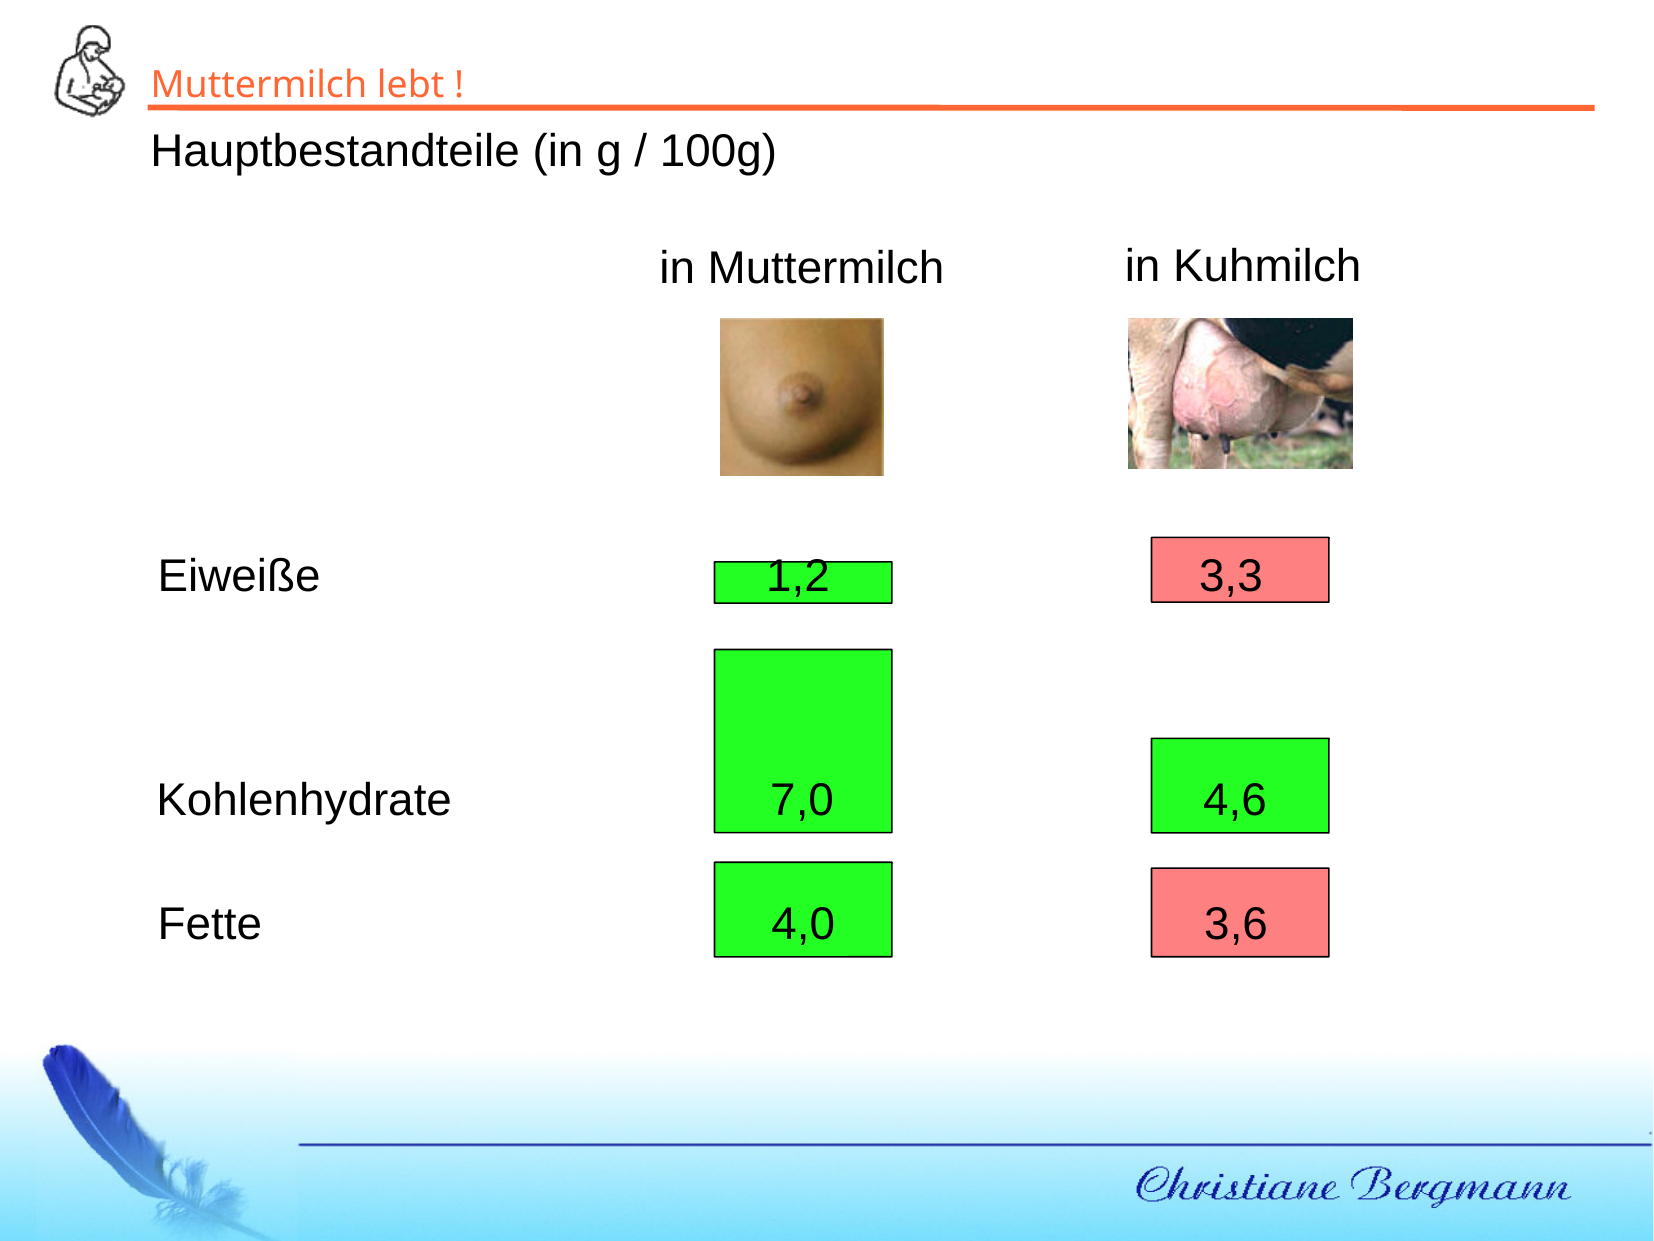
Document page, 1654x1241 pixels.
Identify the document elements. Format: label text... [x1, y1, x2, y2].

text_box Muttermilch lebt ! [135, 41, 531, 117]
picture [720, 318, 884, 476]
text_box in Muttermilch [644, 238, 993, 301]
text_box in Kuhmilch [1110, 236, 1465, 299]
text_box [1151, 868, 1329, 894]
text_box [714, 862, 892, 894]
picture [54, 24, 130, 119]
picture [1128, 318, 1353, 470]
picture [0, 1033, 1654, 1241]
text_box [714, 649, 892, 770]
text_box Fette 4,0 3,6 [142, 894, 1359, 957]
text_box [1151, 537, 1329, 545]
text_box Eiweiße 1,2 3,3 [142, 545, 1477, 609]
text_box Hauptbestandteile (in g / 100g) [135, 120, 938, 184]
text_box Kohlenhydrate 7,0 4,6 [141, 770, 1448, 833]
text_box [1151, 738, 1329, 770]
